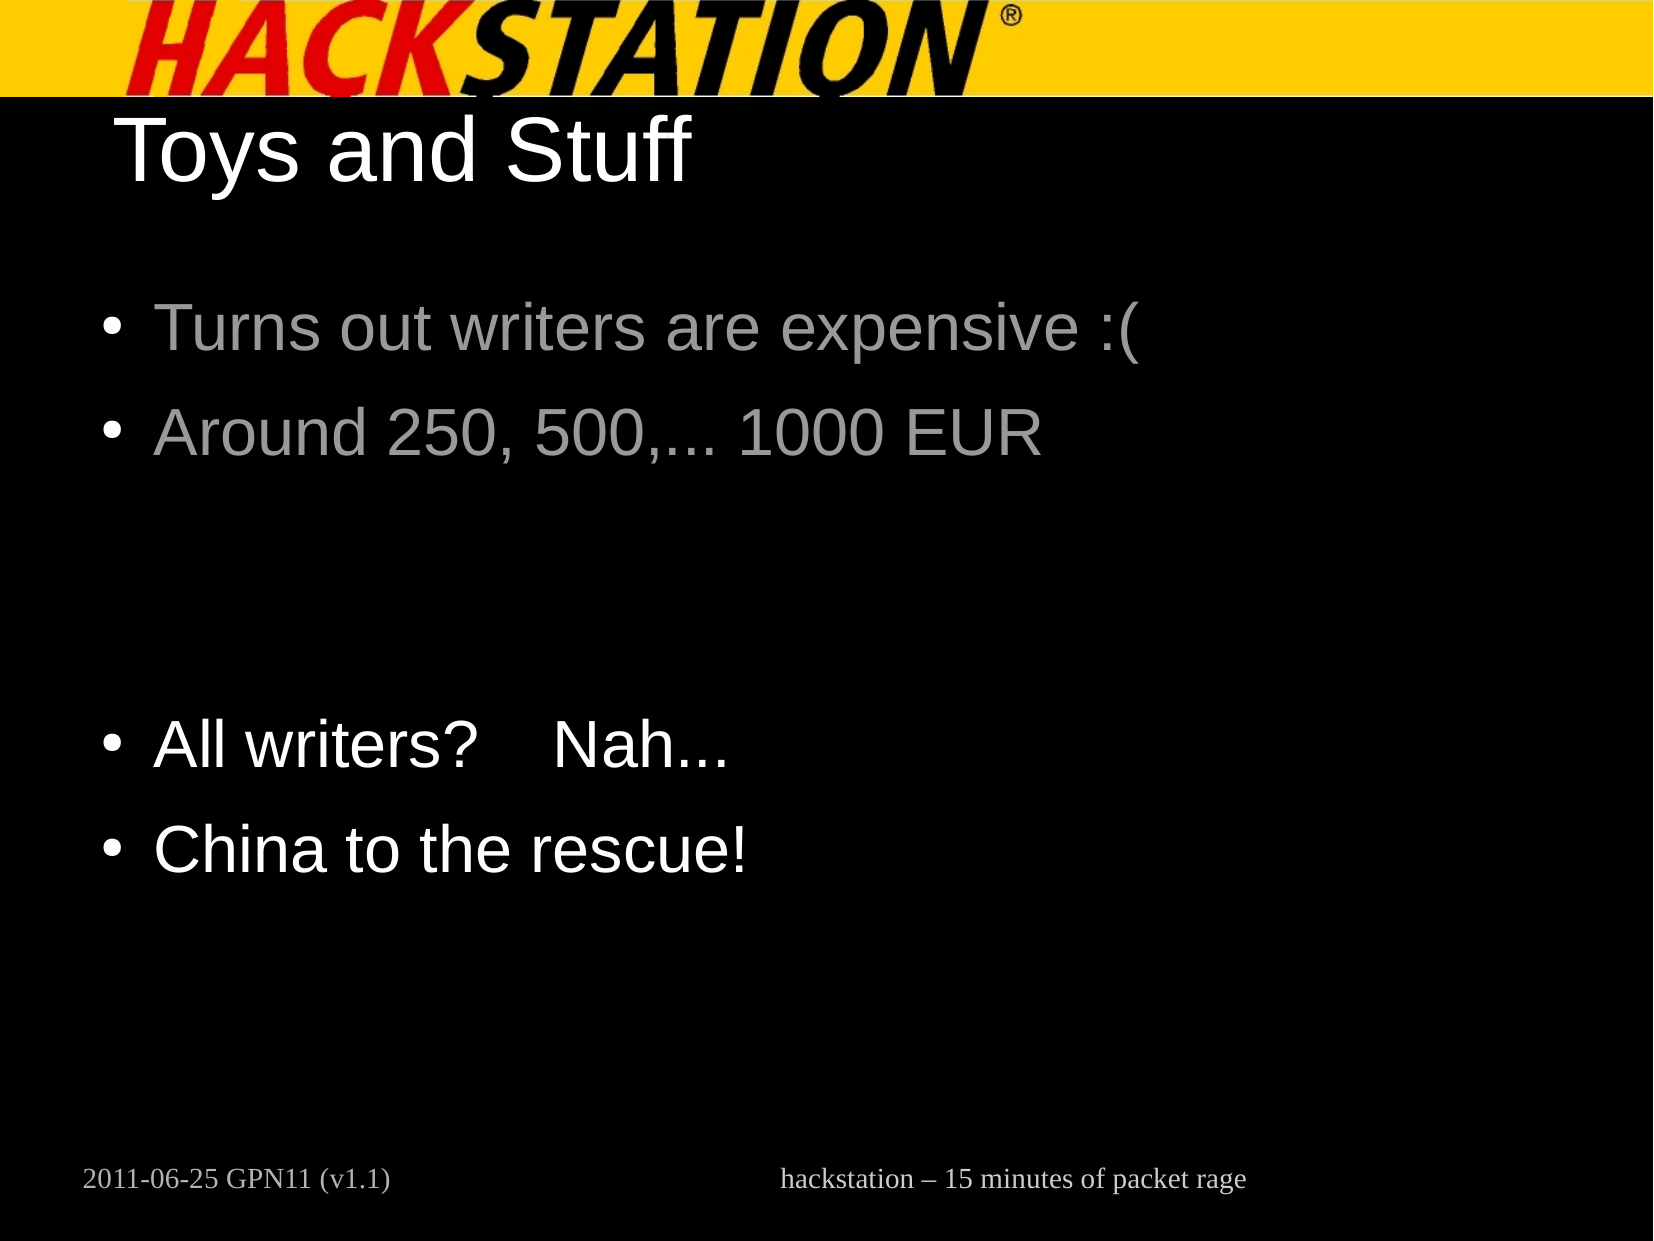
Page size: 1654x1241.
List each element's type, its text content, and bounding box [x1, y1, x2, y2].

title Toys and Stuff [112, 75, 1571, 226]
picture [0, 0, 1653, 97]
list Turns out writers are expensive :( Around 250, 500,... 1000 EUR All writers? Nah... China to the rescue! [82, 290, 1571, 1163]
